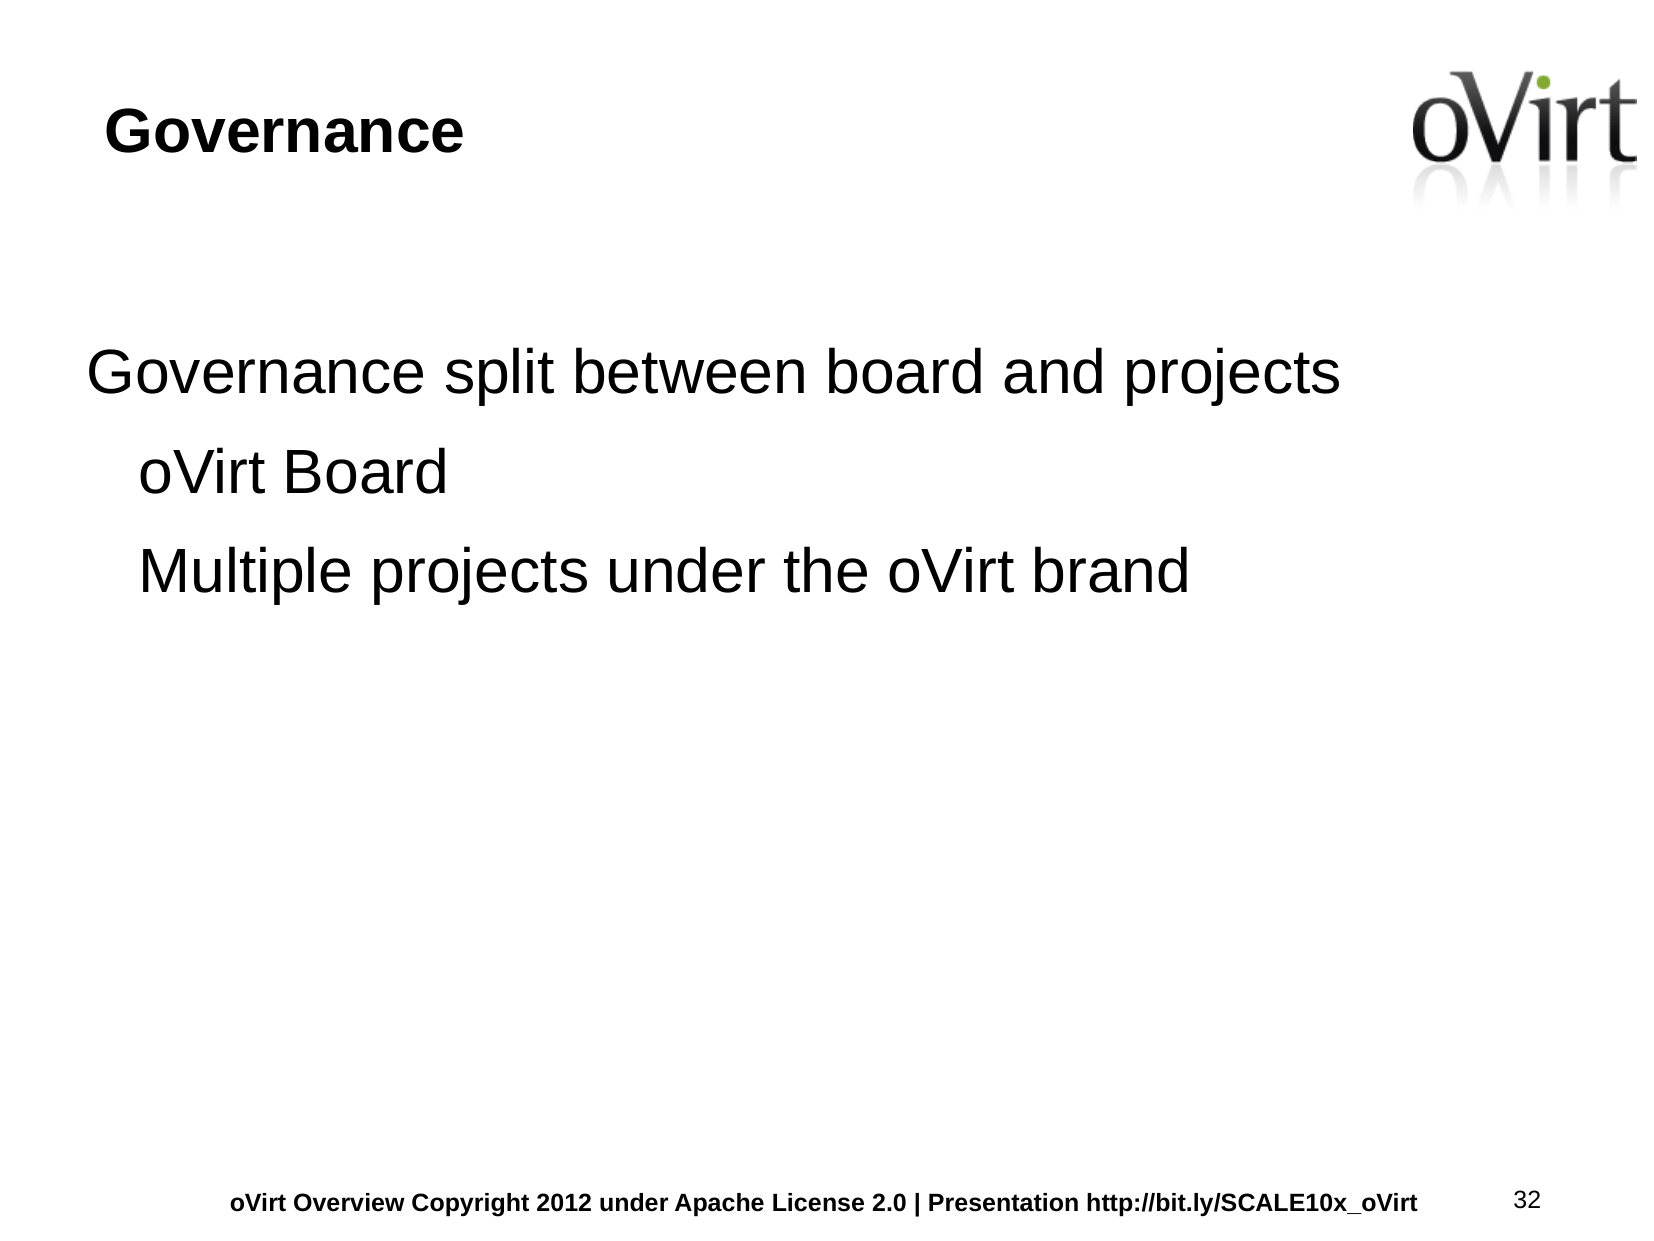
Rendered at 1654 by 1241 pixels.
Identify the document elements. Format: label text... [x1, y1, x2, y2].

title Governance [82, 37, 1303, 226]
picture [1413, 63, 1637, 212]
list Governance split between board and projects oVirt Board Multiple projects under the oVirt brand [86, 337, 1576, 606]
